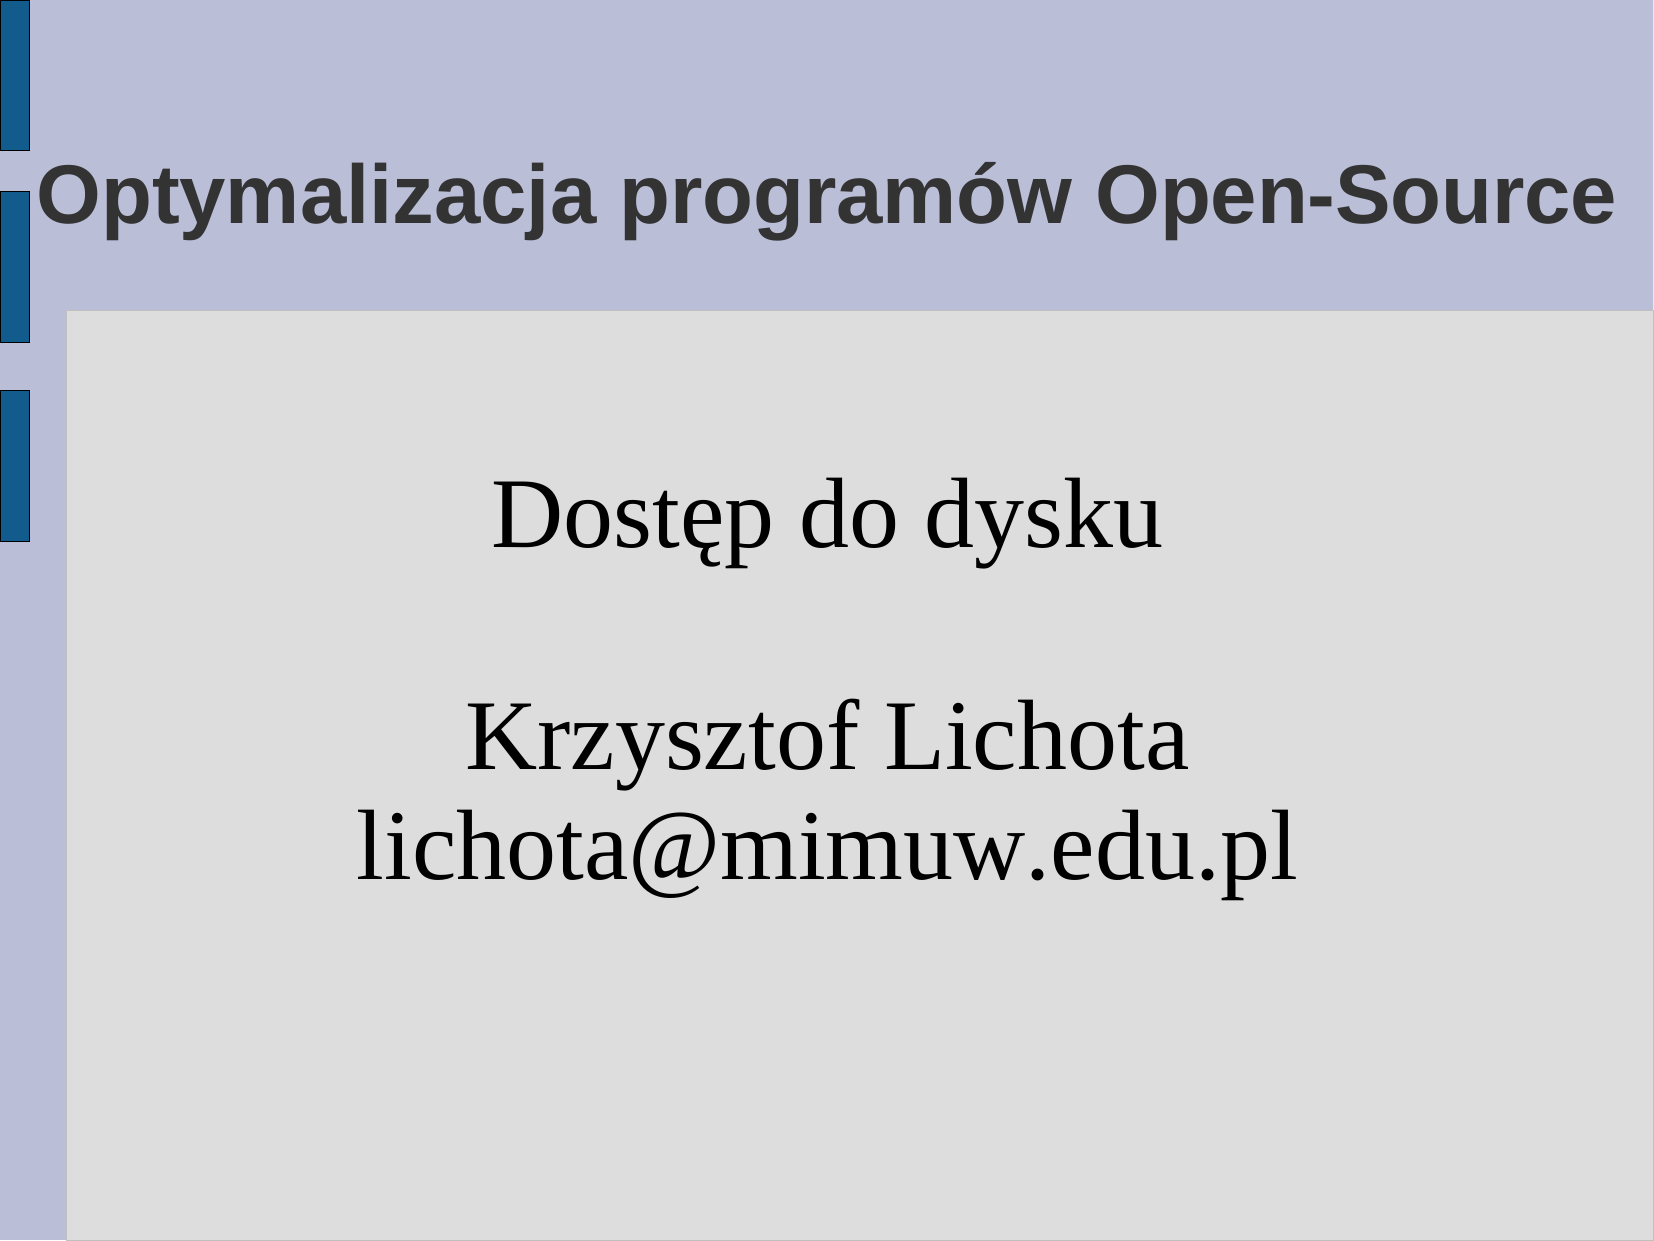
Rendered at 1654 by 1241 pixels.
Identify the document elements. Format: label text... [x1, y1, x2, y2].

subtitle Dostęp do dysku Krzysztof Lichota lichota@mimuw.edu.pl [121, 344, 1534, 1127]
title Optymalizacja programów Open-Source [36, 91, 1619, 299]
